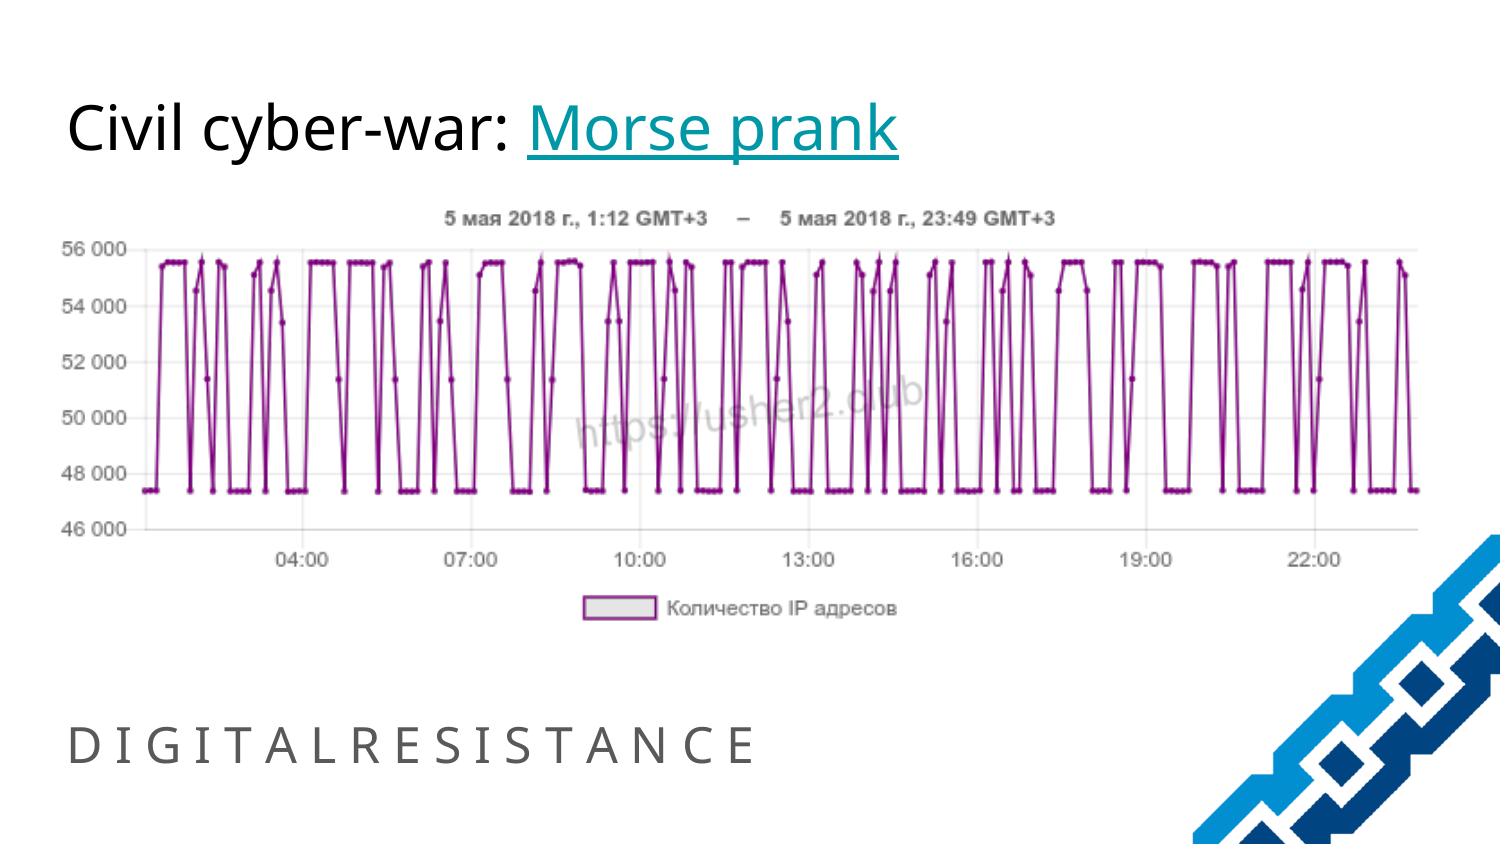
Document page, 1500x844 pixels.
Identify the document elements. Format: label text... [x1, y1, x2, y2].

title Civil cyber-war: Morse prank [51, 72, 1449, 167]
picture [0, 0, 1500, 844]
picture [1220, 564, 1500, 844]
list D I G I T A L R E S I S T A N C E [51, 694, 1036, 794]
